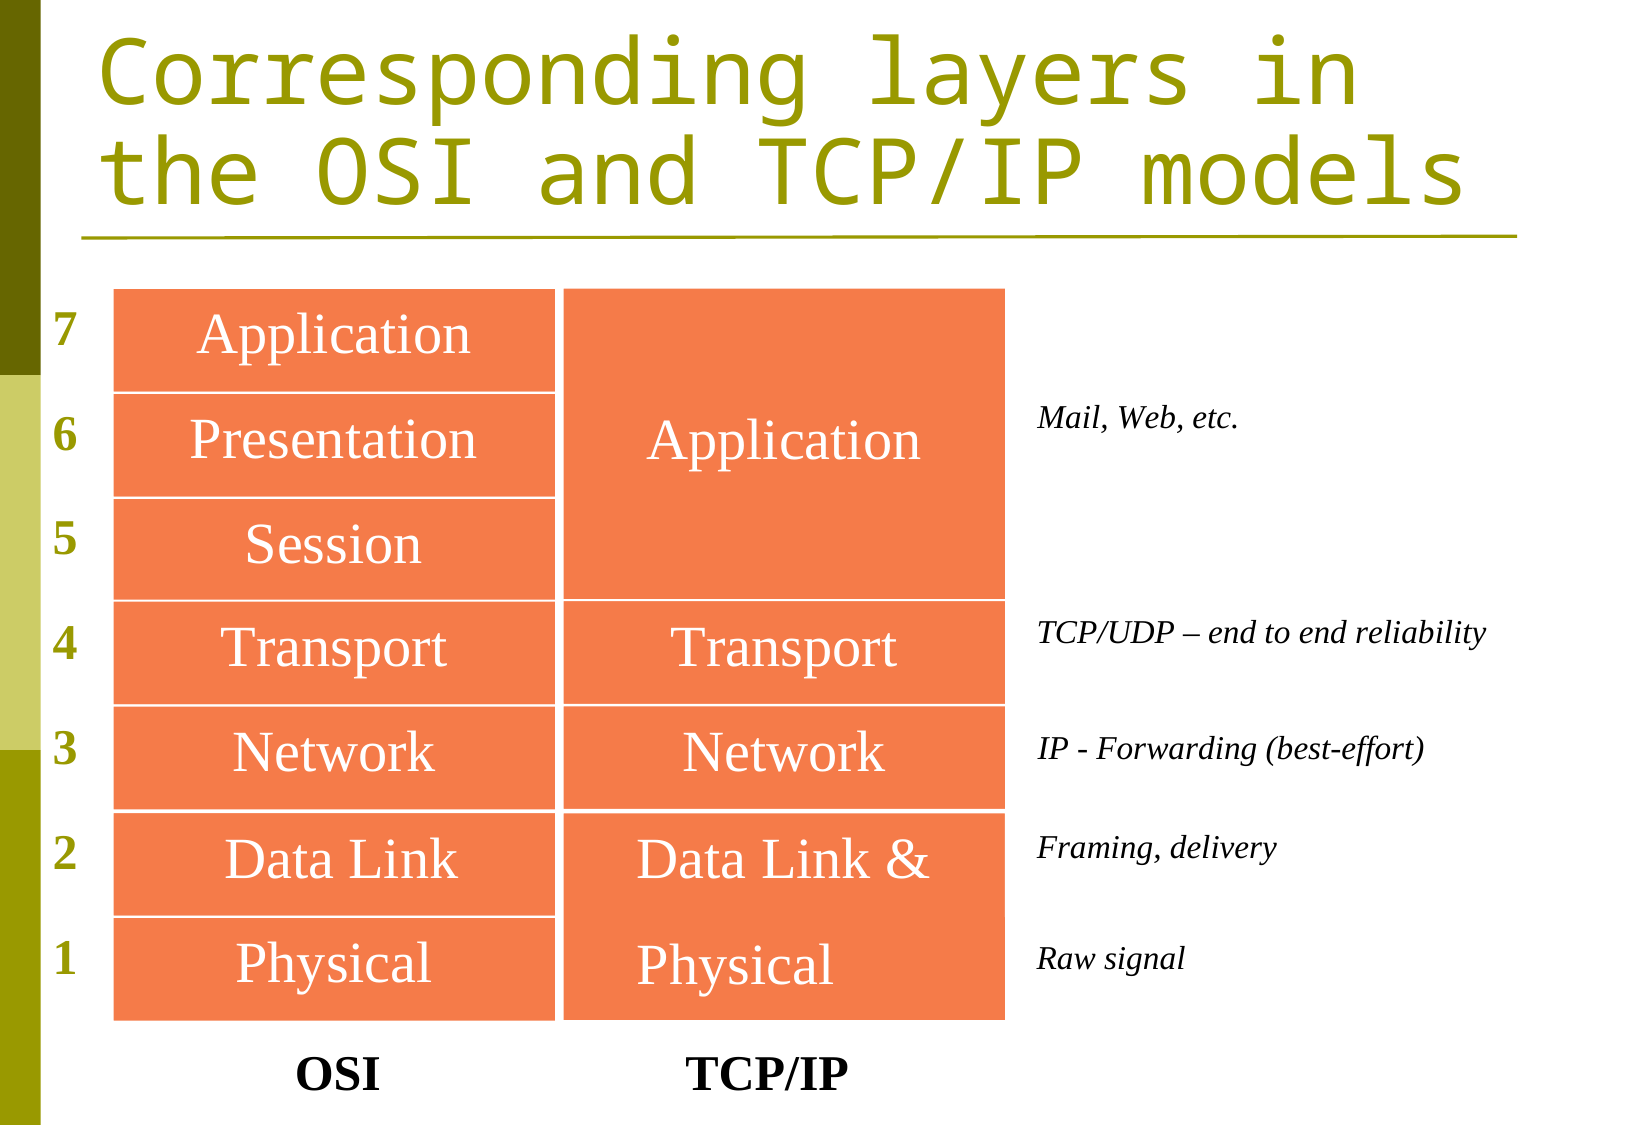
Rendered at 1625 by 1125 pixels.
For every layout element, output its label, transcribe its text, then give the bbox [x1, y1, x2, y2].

text_box Application [631, 287, 937, 479]
text_box 6 [37, 392, 93, 468]
text_box OSI [237, 1032, 439, 1109]
text_box Transport [206, 600, 463, 687]
text_box TCP/IP [667, 1032, 868, 1109]
text_box Presentation [174, 392, 494, 479]
text_box 5 [37, 497, 93, 573]
title Corresponding layers in the OSI and TCP/IP models [81, 24, 1543, 232]
text_box Framing, delivery [1022, 818, 1293, 874]
text_box 3 [37, 707, 93, 782]
text_box Data Link [195, 812, 474, 898]
text_box 7 [37, 287, 93, 363]
text_box Session [229, 497, 439, 584]
text_box Transport [656, 600, 913, 686]
text_box [562, 287, 1007, 810]
text_box Network [217, 705, 452, 792]
text_box Physical [220, 916, 448, 1003]
text_box [562, 812, 1007, 1022]
text_box Raw signal [1021, 929, 1201, 984]
text_box Network [667, 705, 902, 791]
text_box [112, 812, 557, 1022]
text_box 4 [37, 602, 93, 677]
text_box Data Link & Physical [622, 812, 947, 1004]
text_box 1 [37, 916, 93, 992]
text_box [112, 287, 557, 811]
text_box IP - Forwarding (best-effort)‏ [1022, 718, 1441, 774]
text_box Mail, Web, etc. [1022, 387, 1255, 443]
text_box 2 [37, 811, 93, 887]
text_box TCP/UDP – end to end reliability [1021, 602, 1527, 658]
text_box Application [181, 288, 487, 374]
